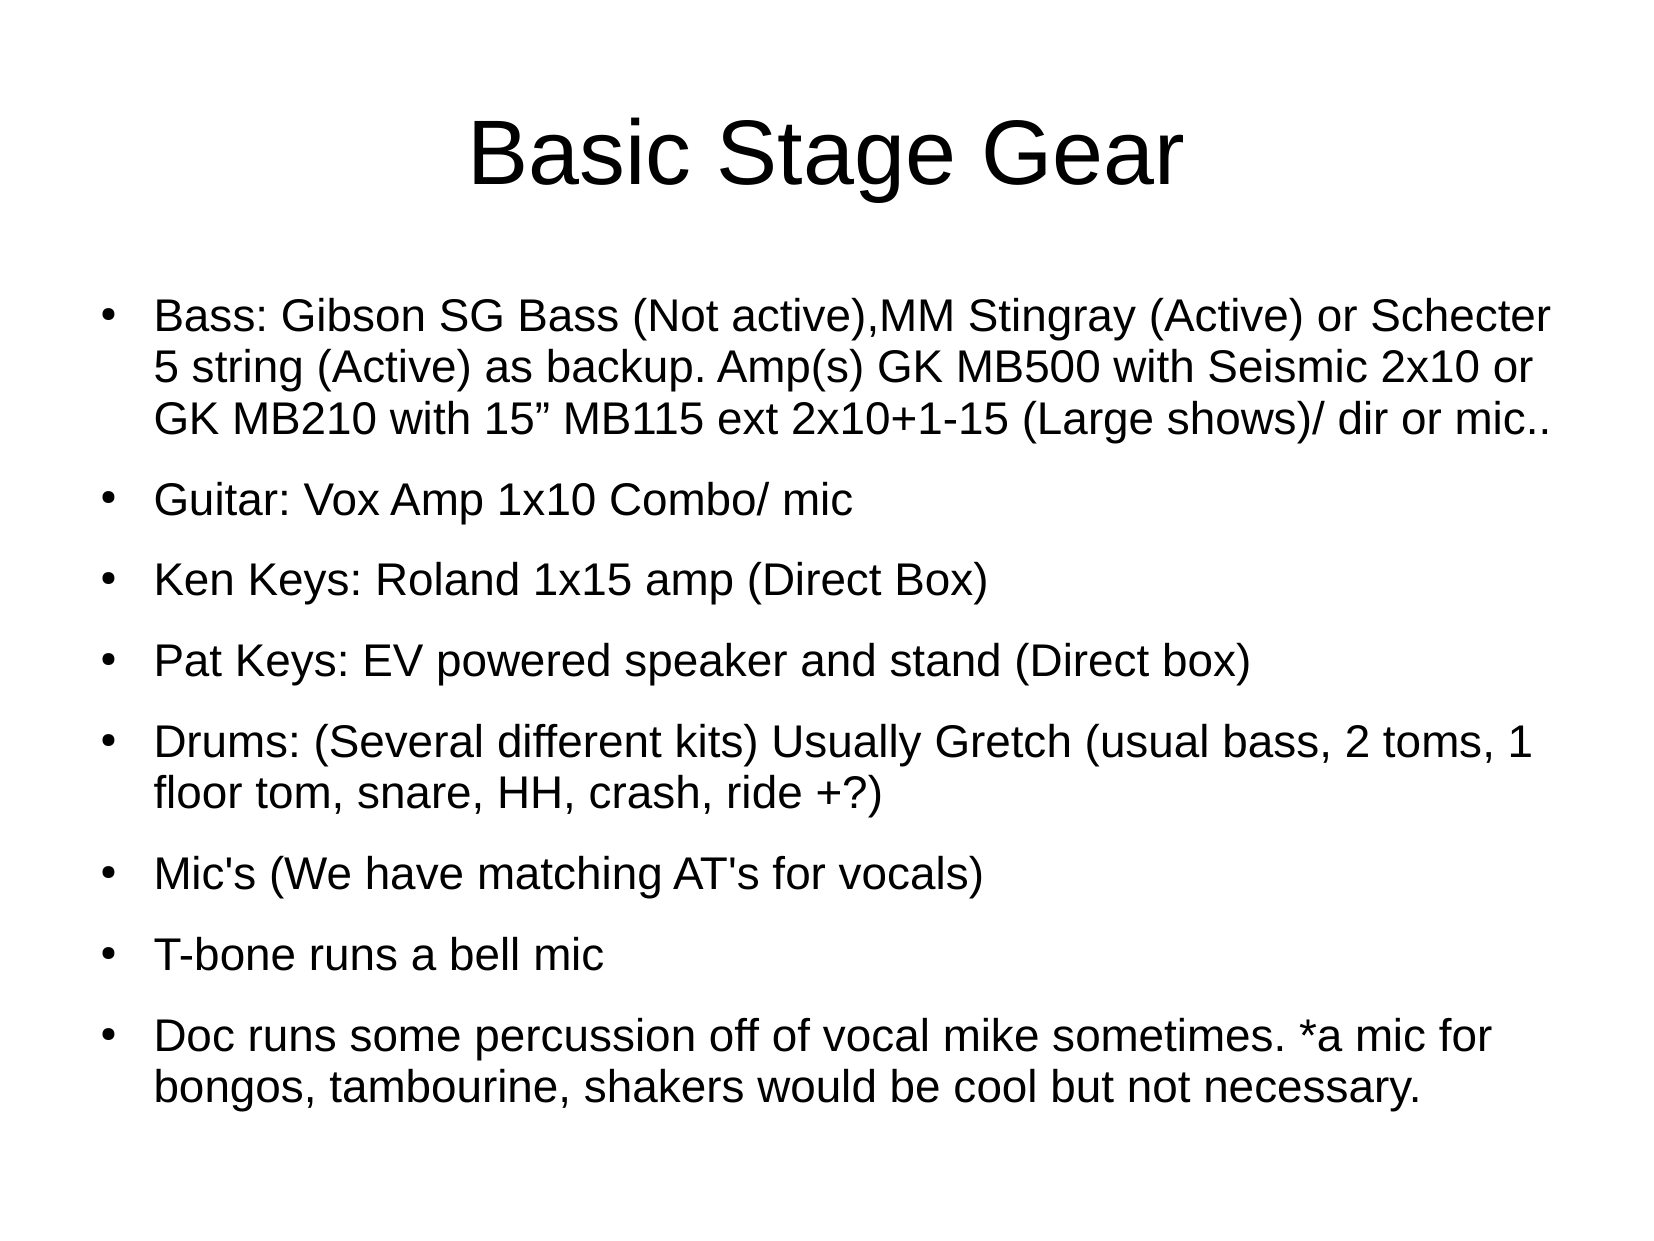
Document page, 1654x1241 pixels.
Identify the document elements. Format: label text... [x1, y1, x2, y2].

title Basic Stage Gear [82, 49, 1571, 257]
list Bass: Gibson SG Bass (Not active),MM Stingray (Active) or Schecter 5 string (Active) as backup. Amp(s) GK MB500 with Seismic 2x10 or GK MB210 with 15” MB115 ext 2x10+1-15 (Large shows)/ dir or mic.. Guitar: Vox Amp 1x10 Combo/ mic Ken Keys: Roland 1x15 amp (Direct Box) Pat Keys: EV powered speaker and stand (Direct box) Drums: (Several different kits) Usually Gretch (usual bass, 2 toms, 1 floor tom, snare, HH, crash, ride +?) Mic's (We have matching AT's for vocals) T-bone runs a bell mic Doc runs some percussion off of vocal mike sometimes. *a mic for bongos, tambourine, shakers would be cool but not necessary. [82, 290, 1571, 1110]
